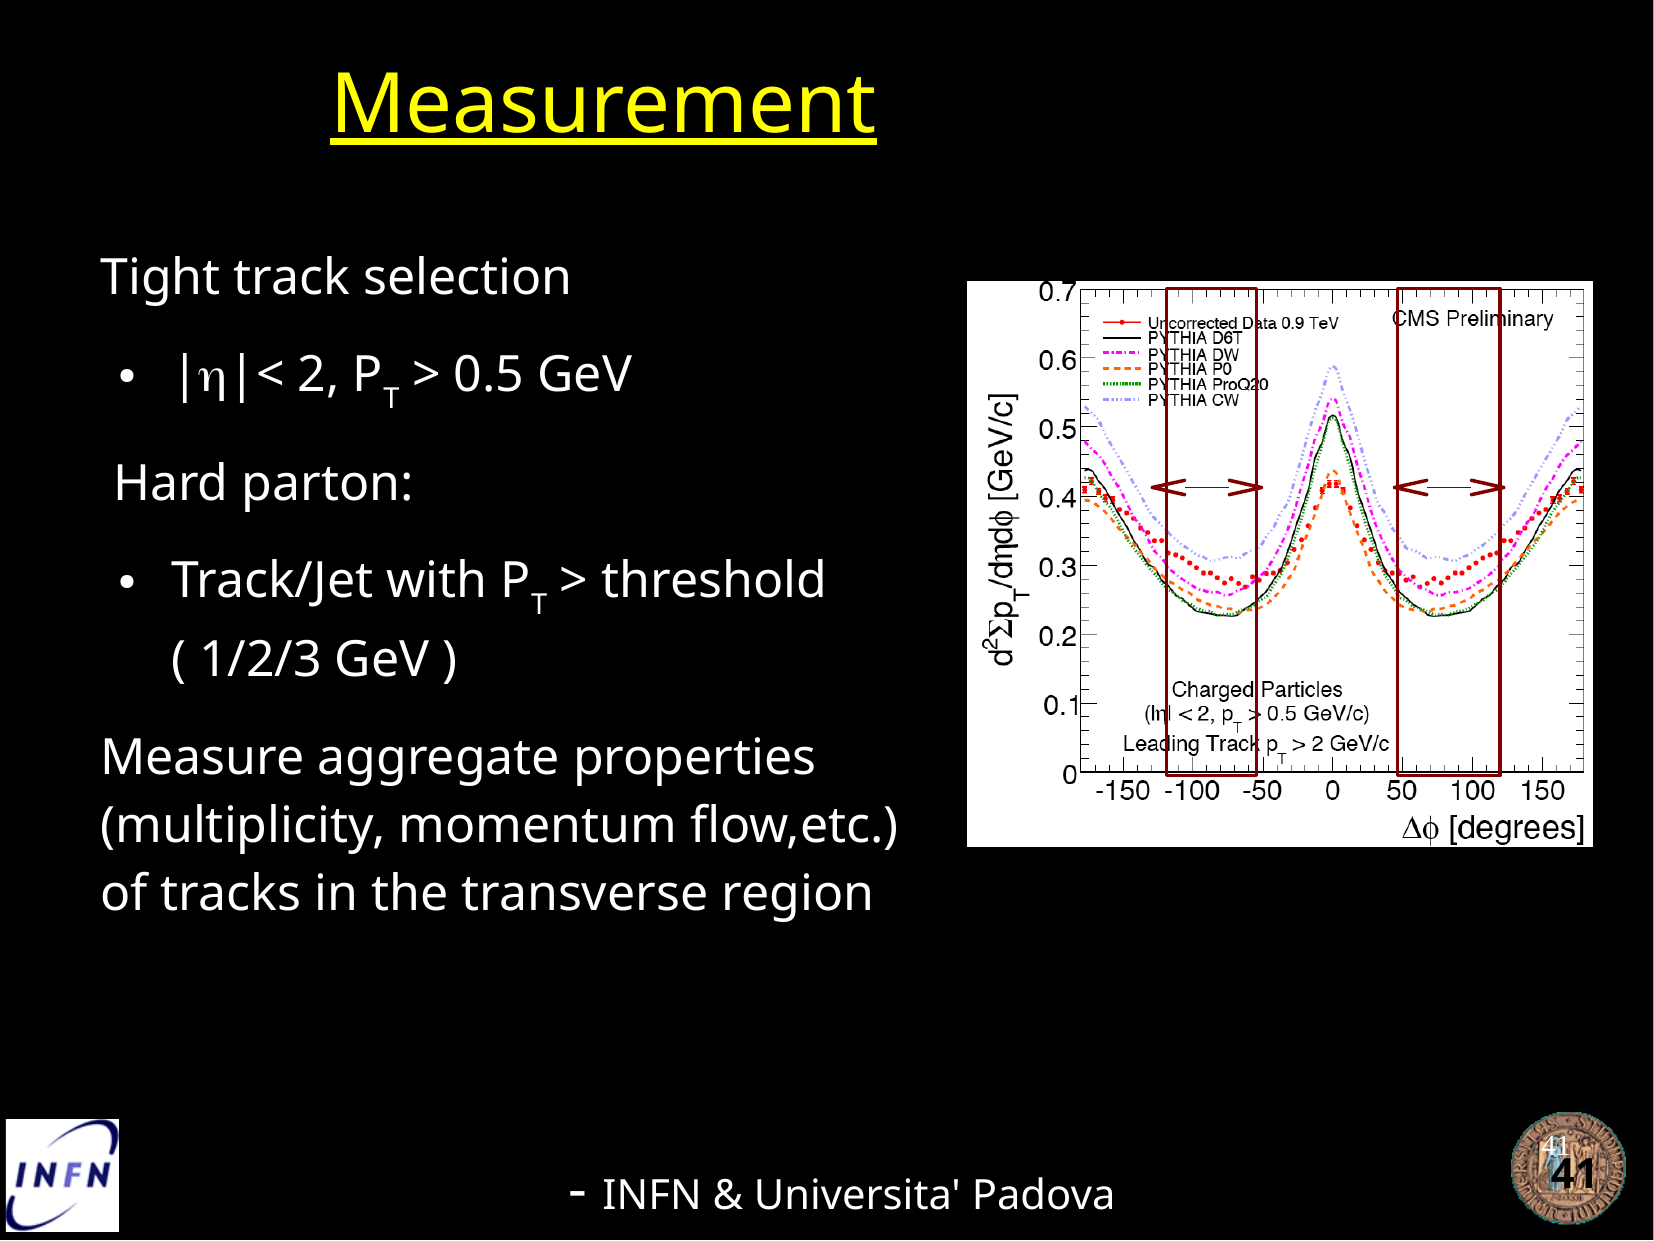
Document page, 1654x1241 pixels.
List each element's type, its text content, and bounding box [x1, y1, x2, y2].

picture [5, 1119, 119, 1232]
list Tight track selection |h|< 2, PT > 0.5 GeV Hard parton: Track/Jet with PT > threshold ( 1/2/3 GeV ) Measure aggregate properties (multiplicity, momentum flow,etc.) of tracks in the transverse region [100, 240, 922, 1001]
picture [967, 281, 1593, 847]
title Measurement [82, 43, 1126, 157]
picture [1511, 1111, 1626, 1226]
